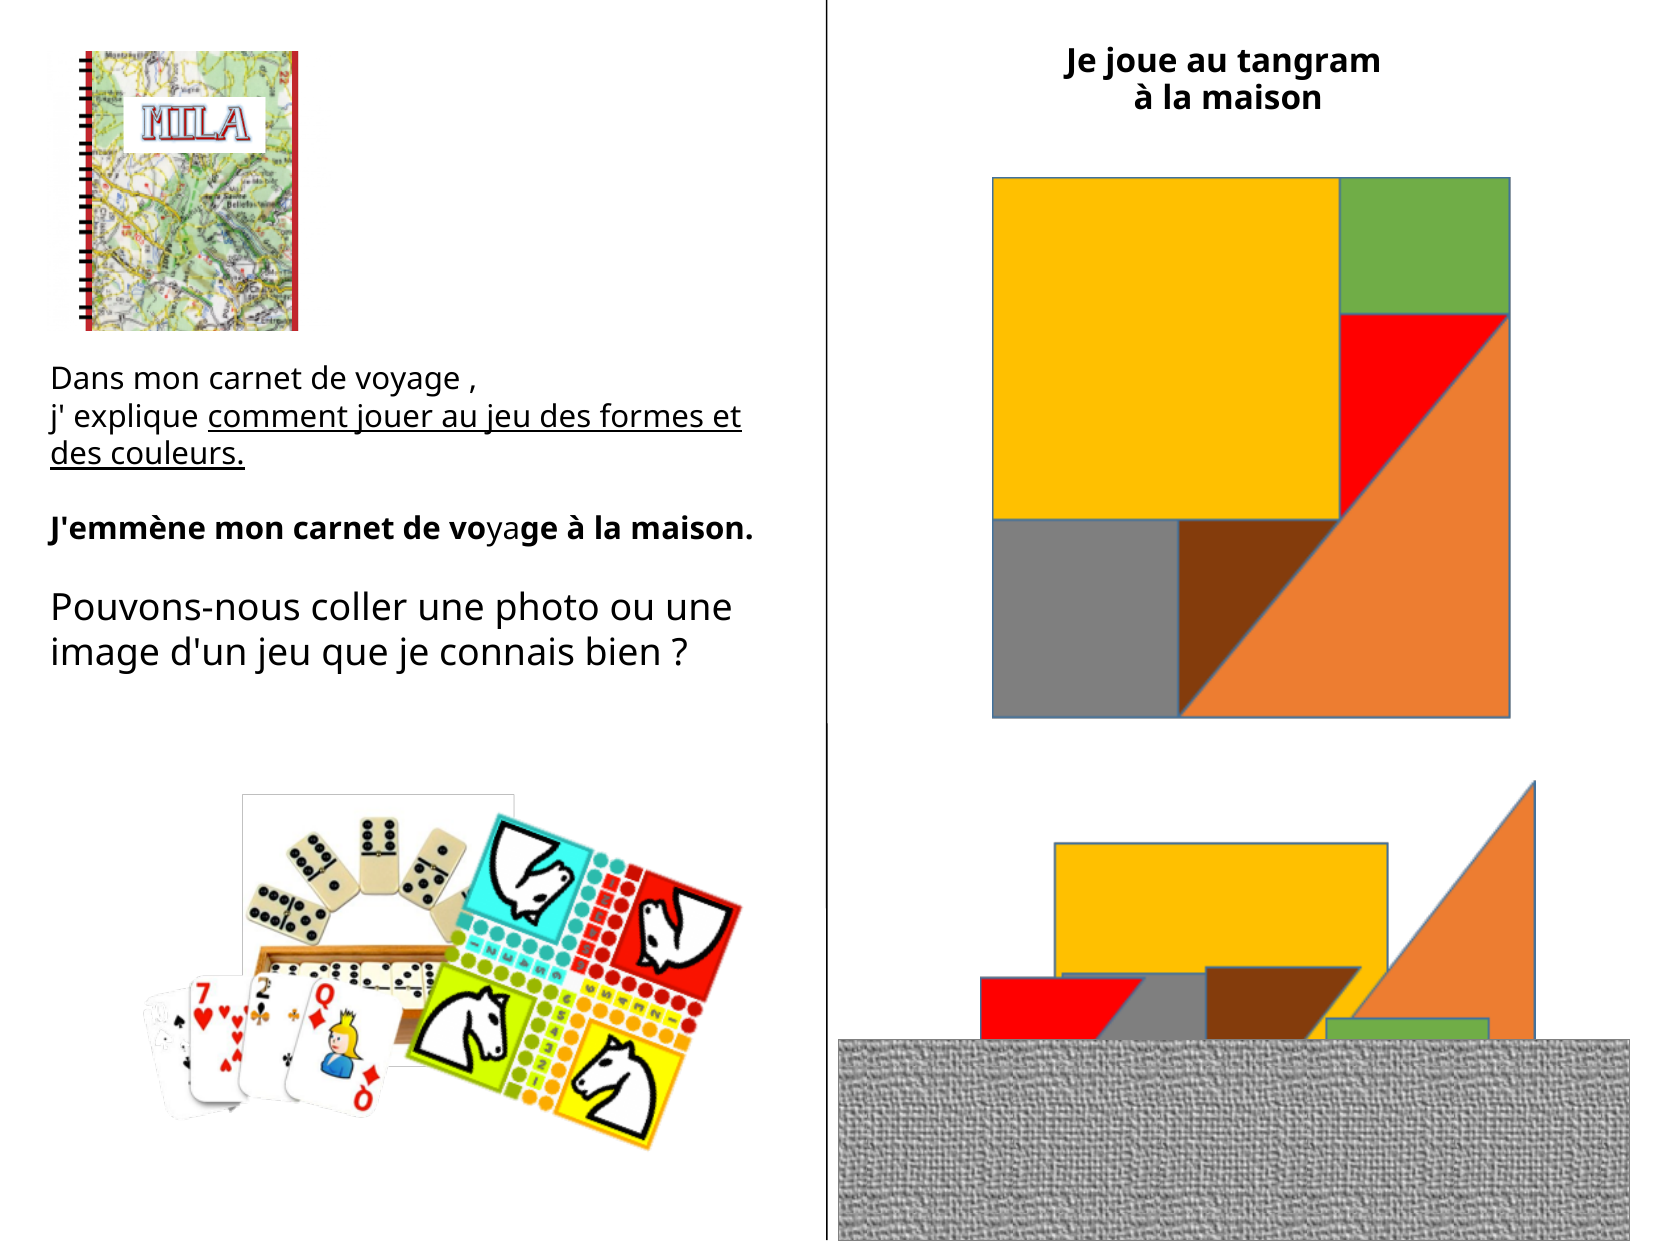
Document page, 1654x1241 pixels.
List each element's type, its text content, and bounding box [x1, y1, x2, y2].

picture [980, 779, 1536, 1039]
picture [141, 759, 770, 1205]
text_box [838, 1039, 1630, 1241]
picture [47, 51, 331, 331]
text_box Je joue au tangram à la maison [874, 35, 1583, 273]
text_box Dans mon carnet de voyage , j' explique comment jouer au jeu des formes et des couleurs. J'emmène mon carnet de voyage à la maison. Pouvons-nous coller une photo ou une image d'un jeu que je connais bien ? [35, 351, 792, 875]
picture [992, 177, 1513, 721]
